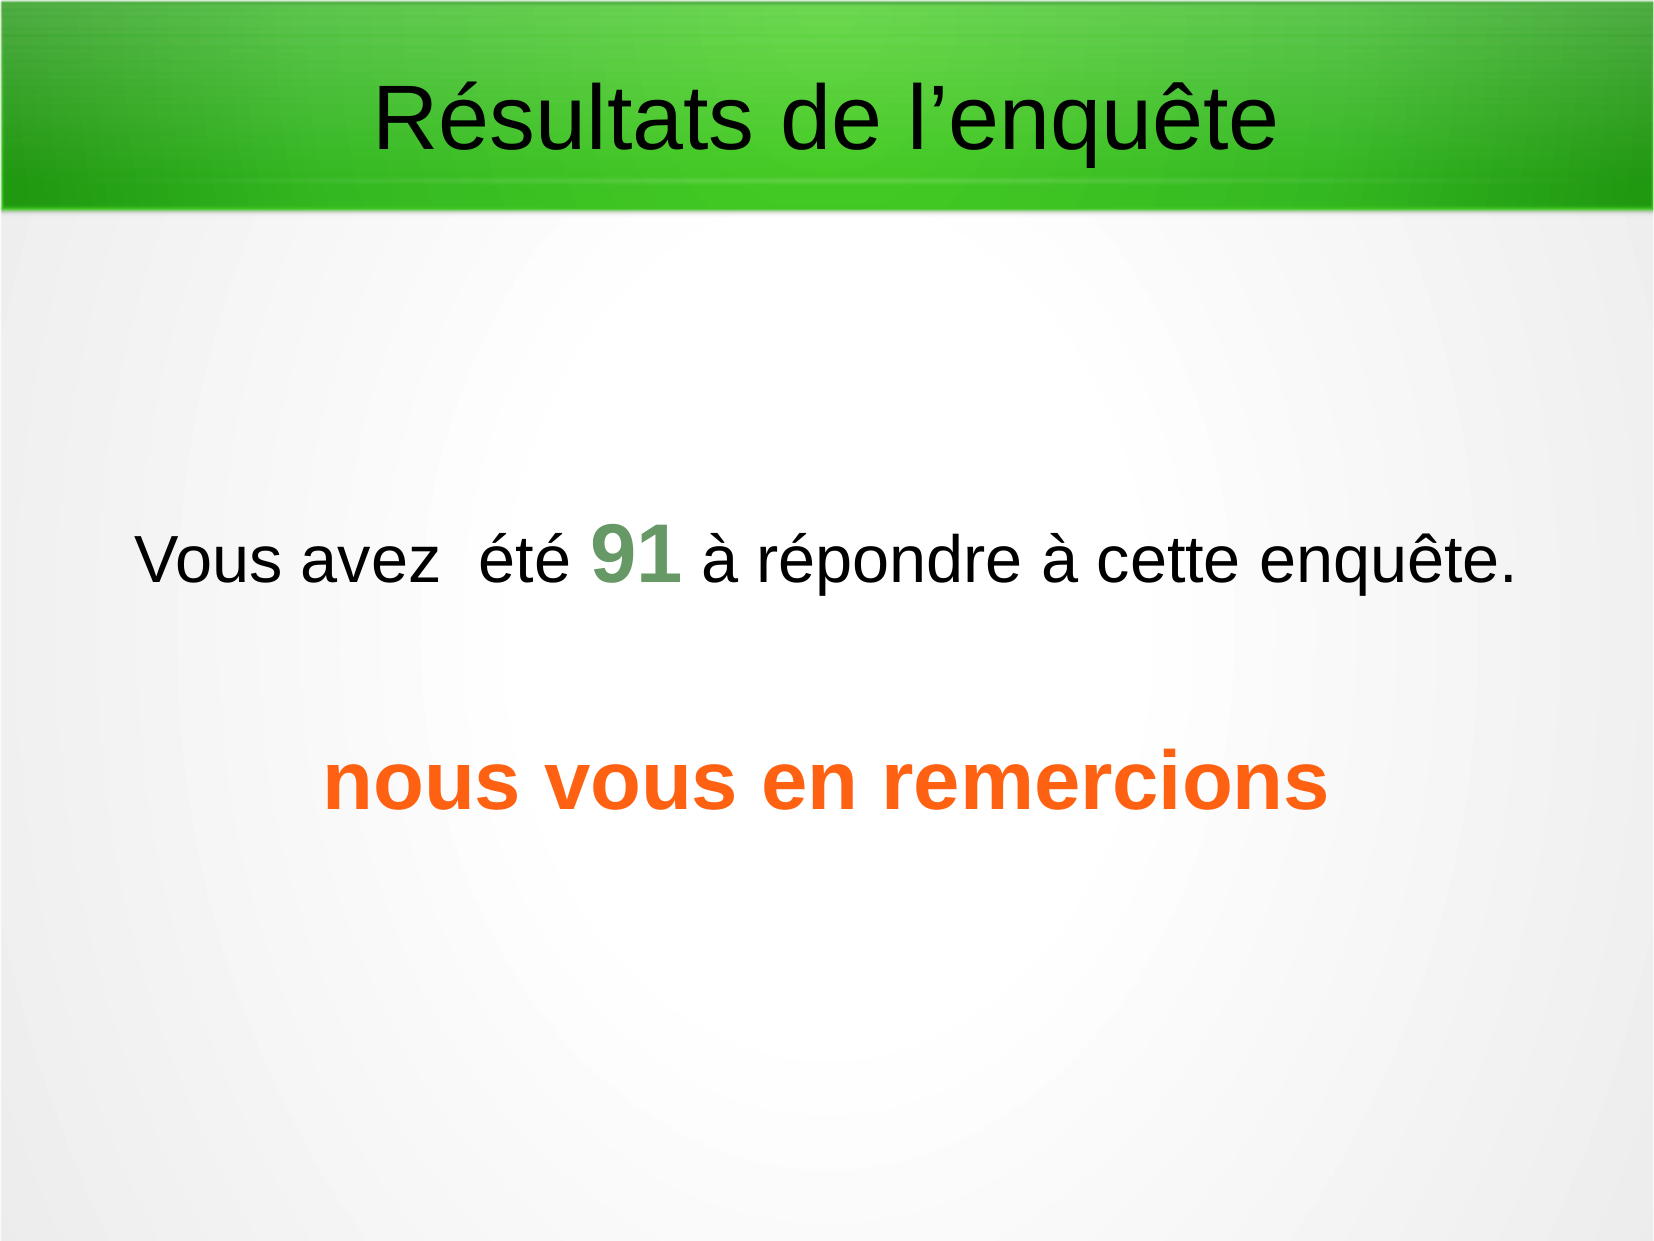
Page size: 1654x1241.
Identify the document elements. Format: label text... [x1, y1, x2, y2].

list Vous avez été 91 à répondre à cette enquête. nous vous en remercions [82, 299, 1571, 1019]
picture [0, 0, 1654, 1241]
title Résultats de l’enquête [82, 47, 1571, 189]
